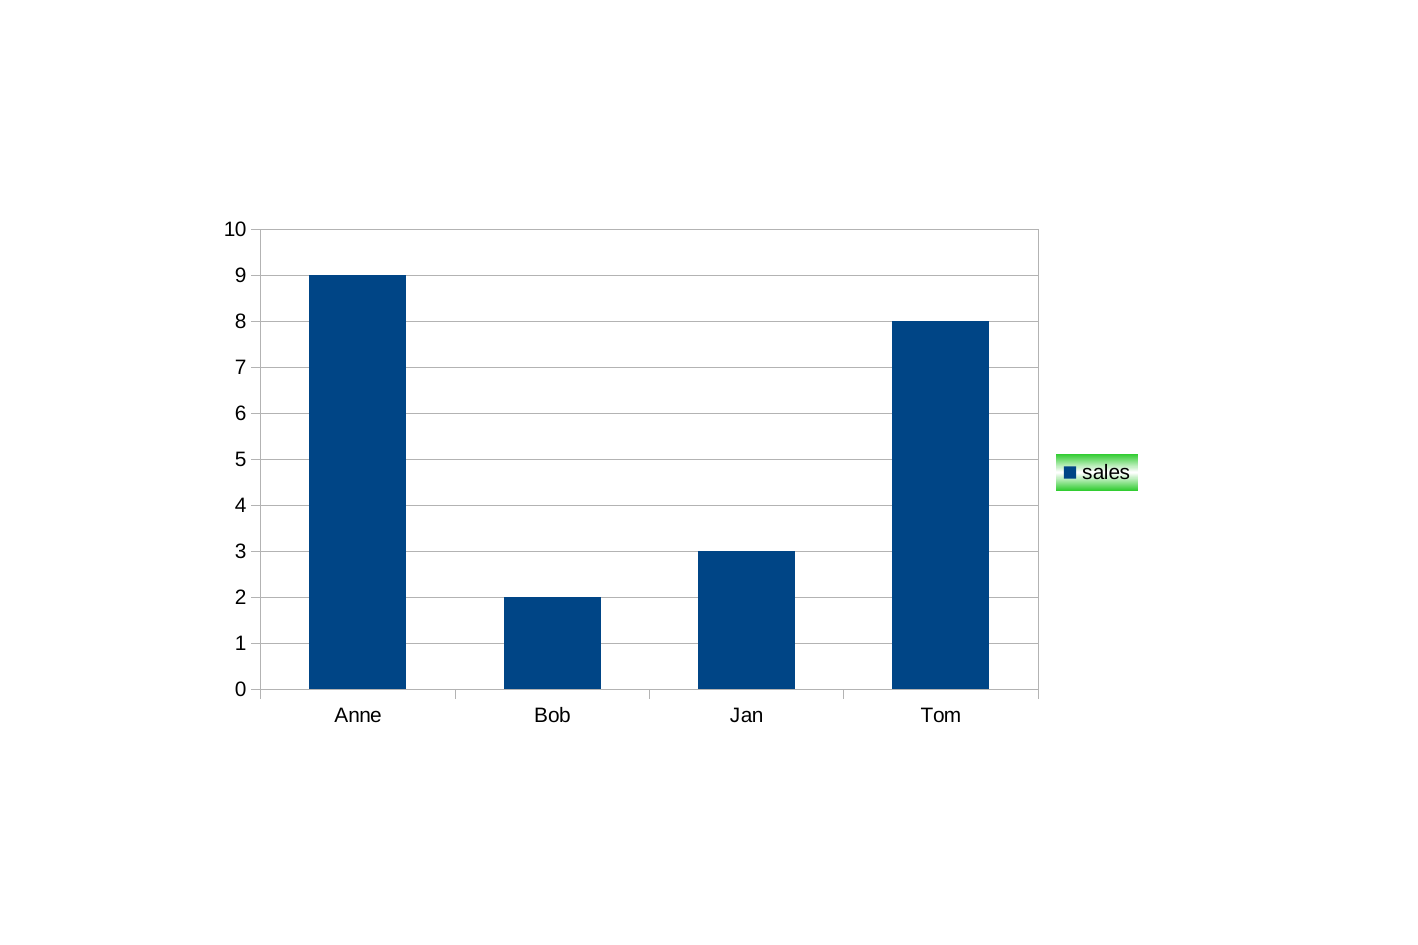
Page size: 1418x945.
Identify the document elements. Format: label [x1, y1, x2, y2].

chart [205, 206, 1150, 739]
